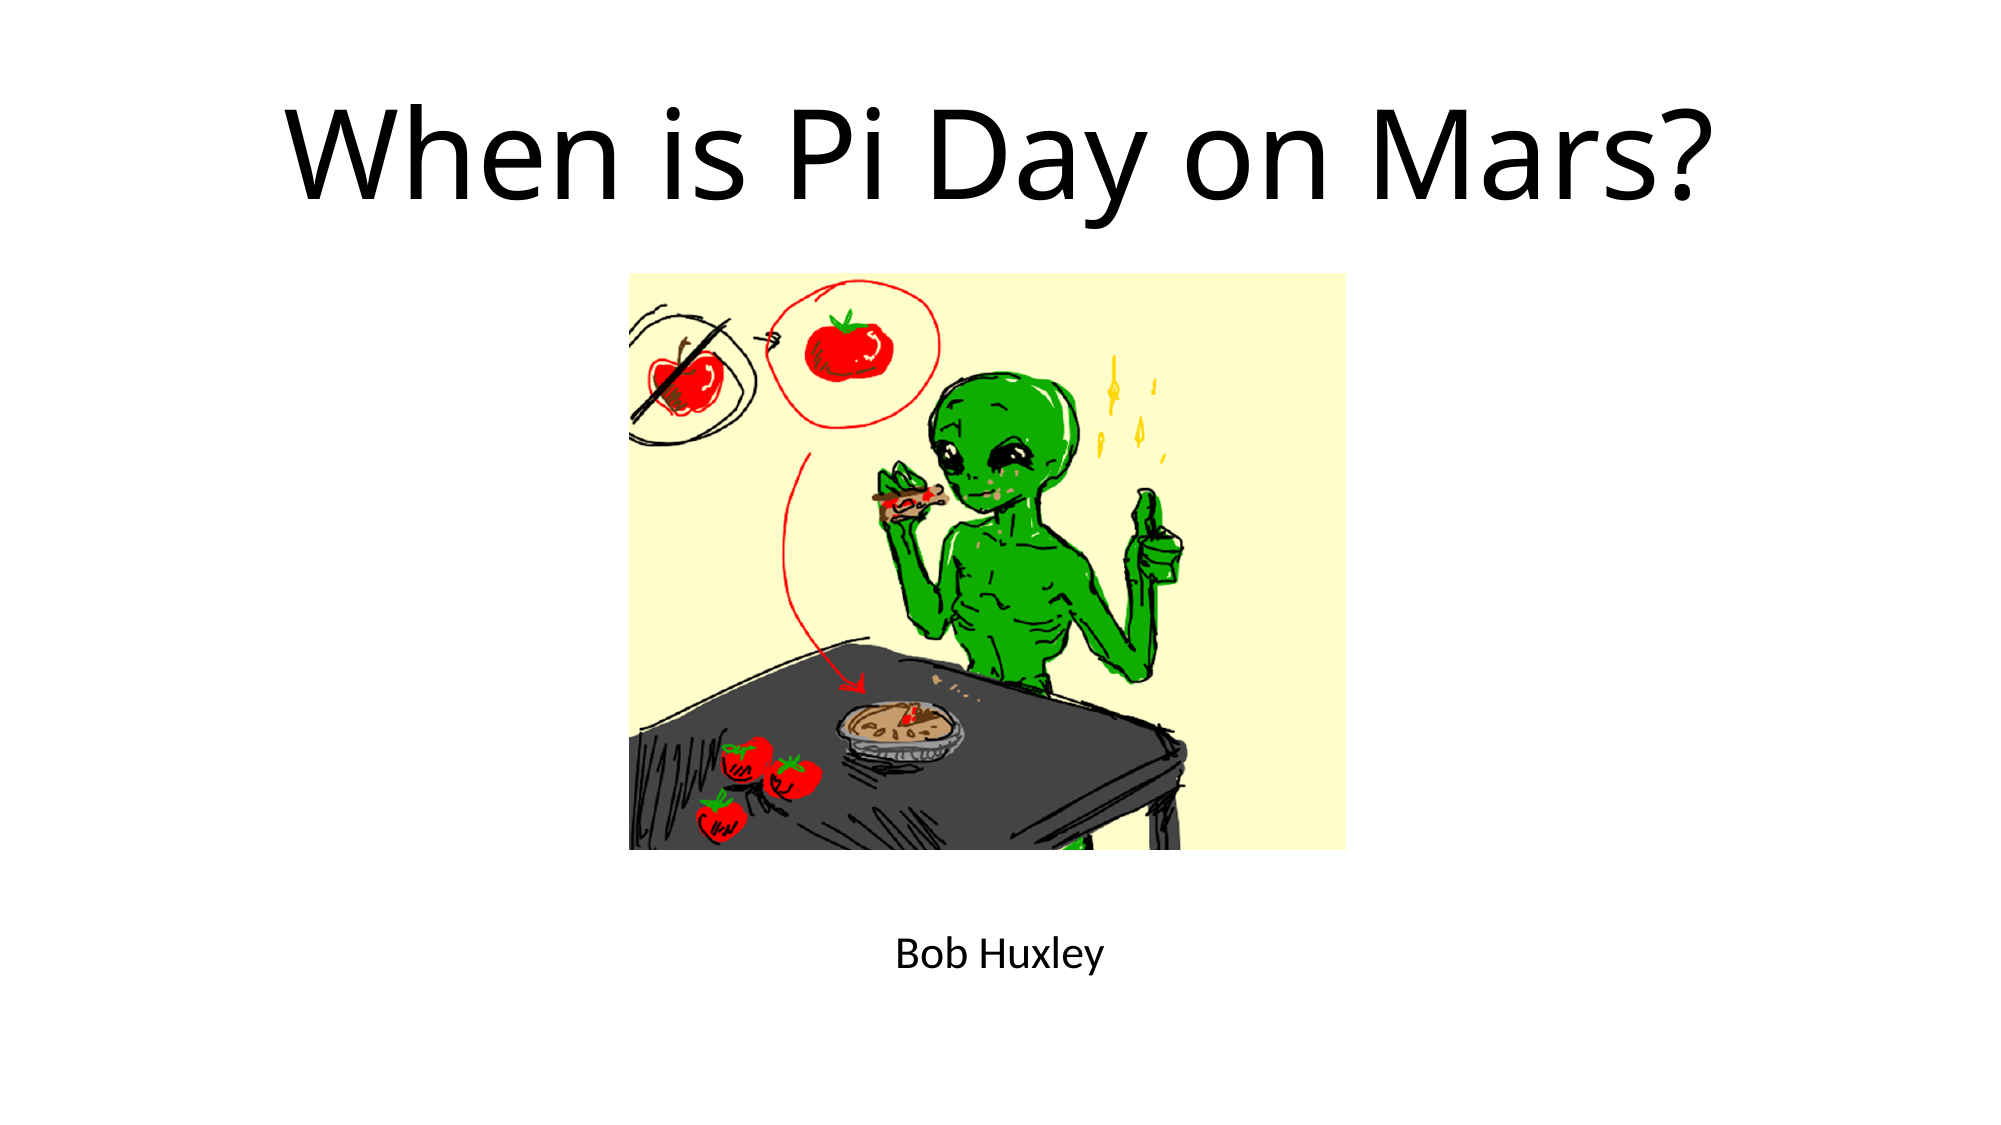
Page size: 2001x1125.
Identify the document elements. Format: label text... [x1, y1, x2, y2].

subtitle Bob Huxley [249, 590, 1750, 1003]
picture [629, 273, 1346, 851]
title When is Pi Day on Mars? [249, 79, 1750, 234]
